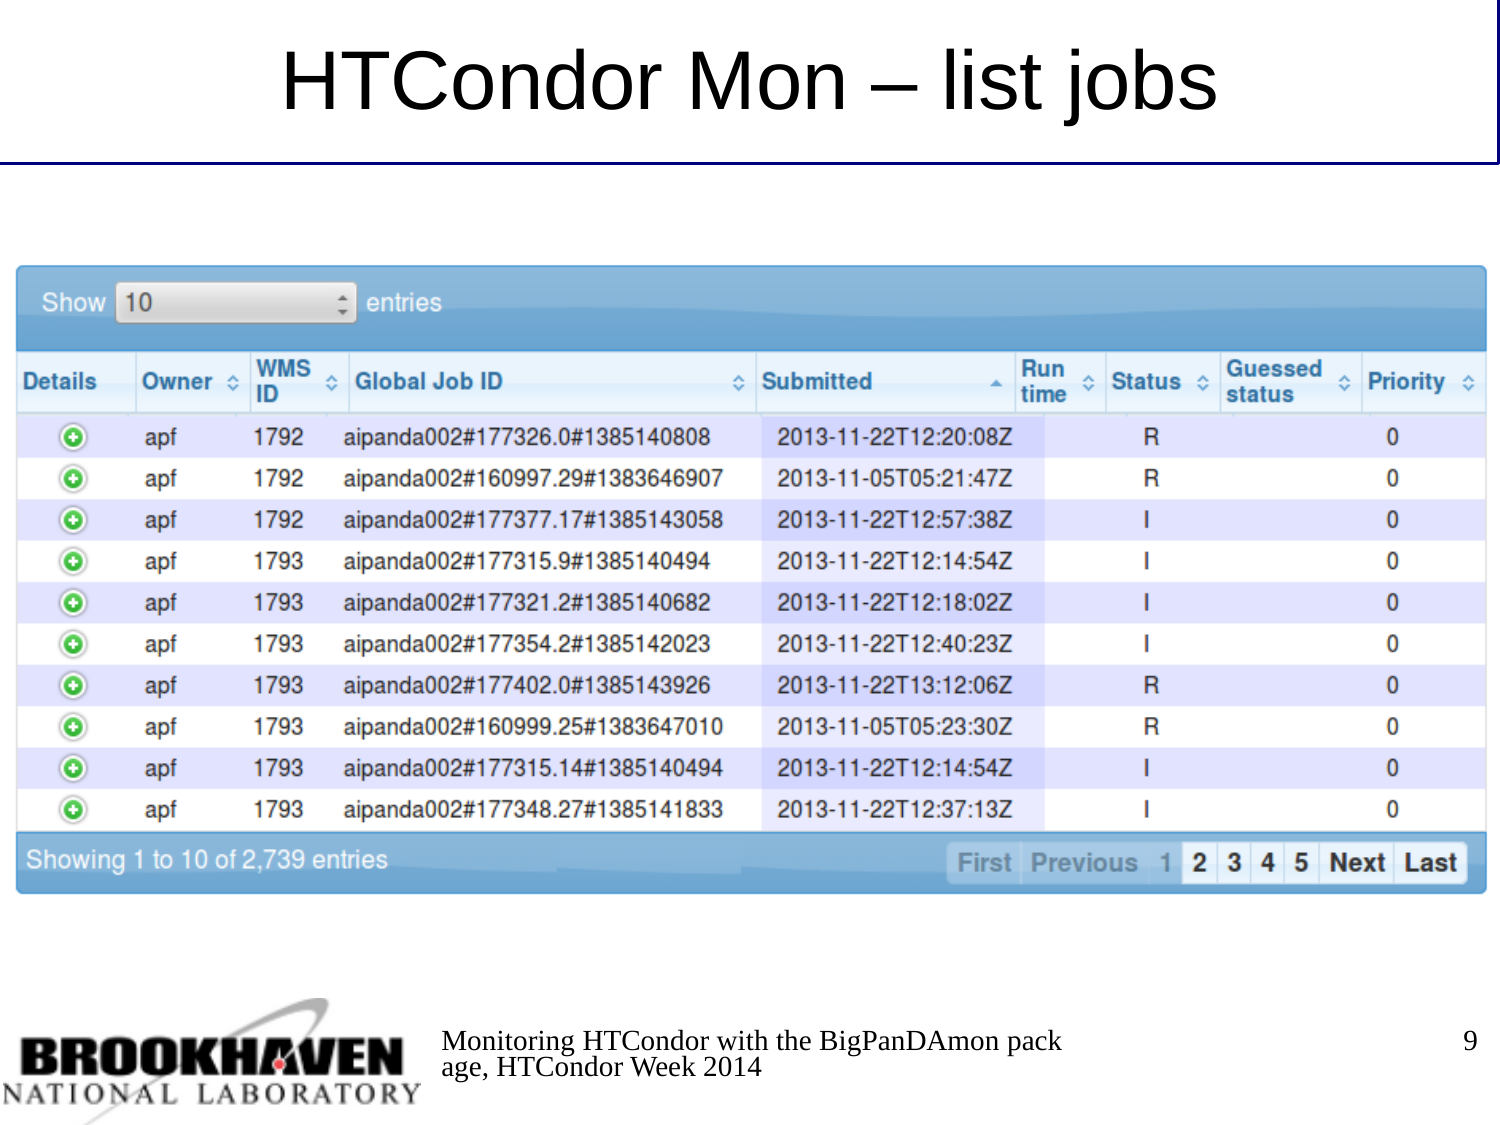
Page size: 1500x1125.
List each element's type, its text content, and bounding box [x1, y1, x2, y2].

picture [3, 998, 421, 1125]
title HTCondor Mon – list jobs [75, 27, 1425, 134]
picture [2, 256, 1500, 907]
